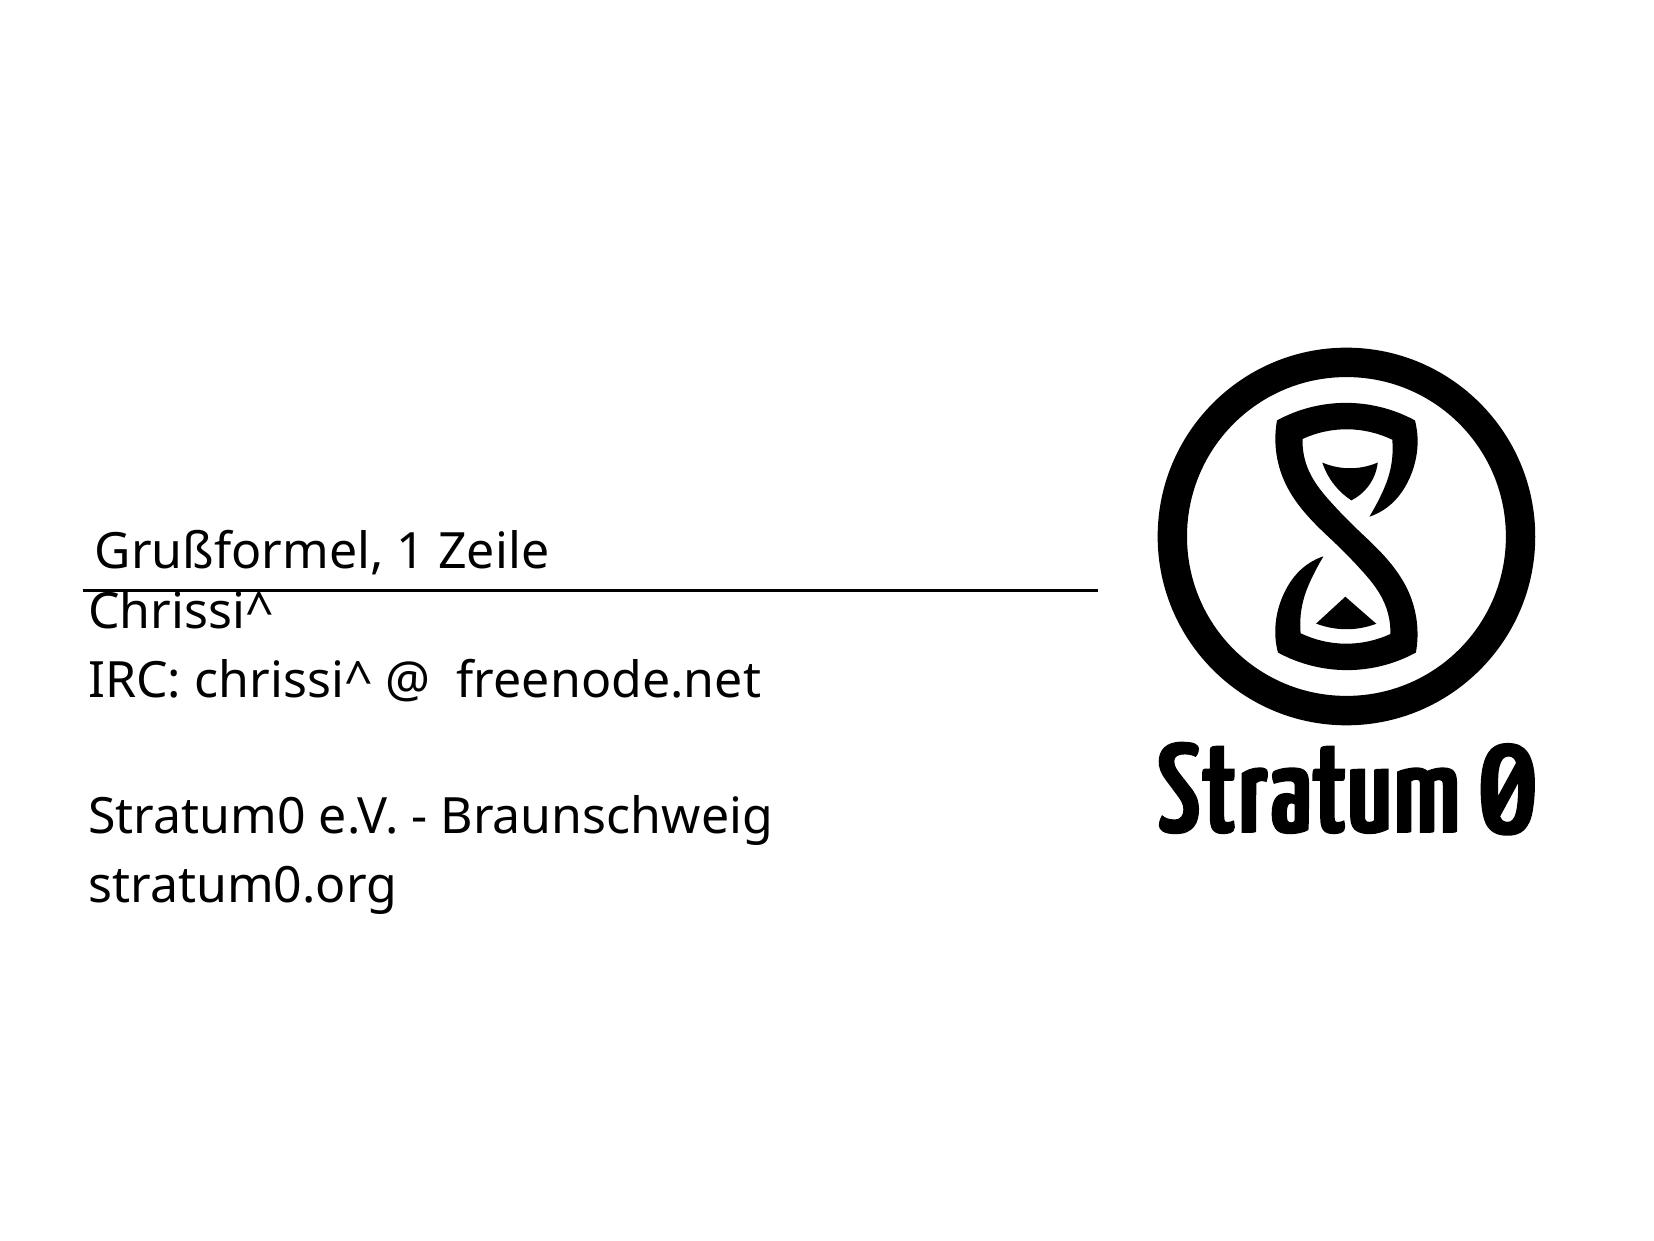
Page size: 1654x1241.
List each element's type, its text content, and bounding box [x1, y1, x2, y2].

title Chrissi^ IRC: chrissi^ @ freenode.net Stratum0 e.V. - Braunschweig stratum0.org [88, 601, 1105, 891]
title Grußformel, 1 Zeile [94, 520, 1111, 579]
picture [1074, 318, 1619, 863]
